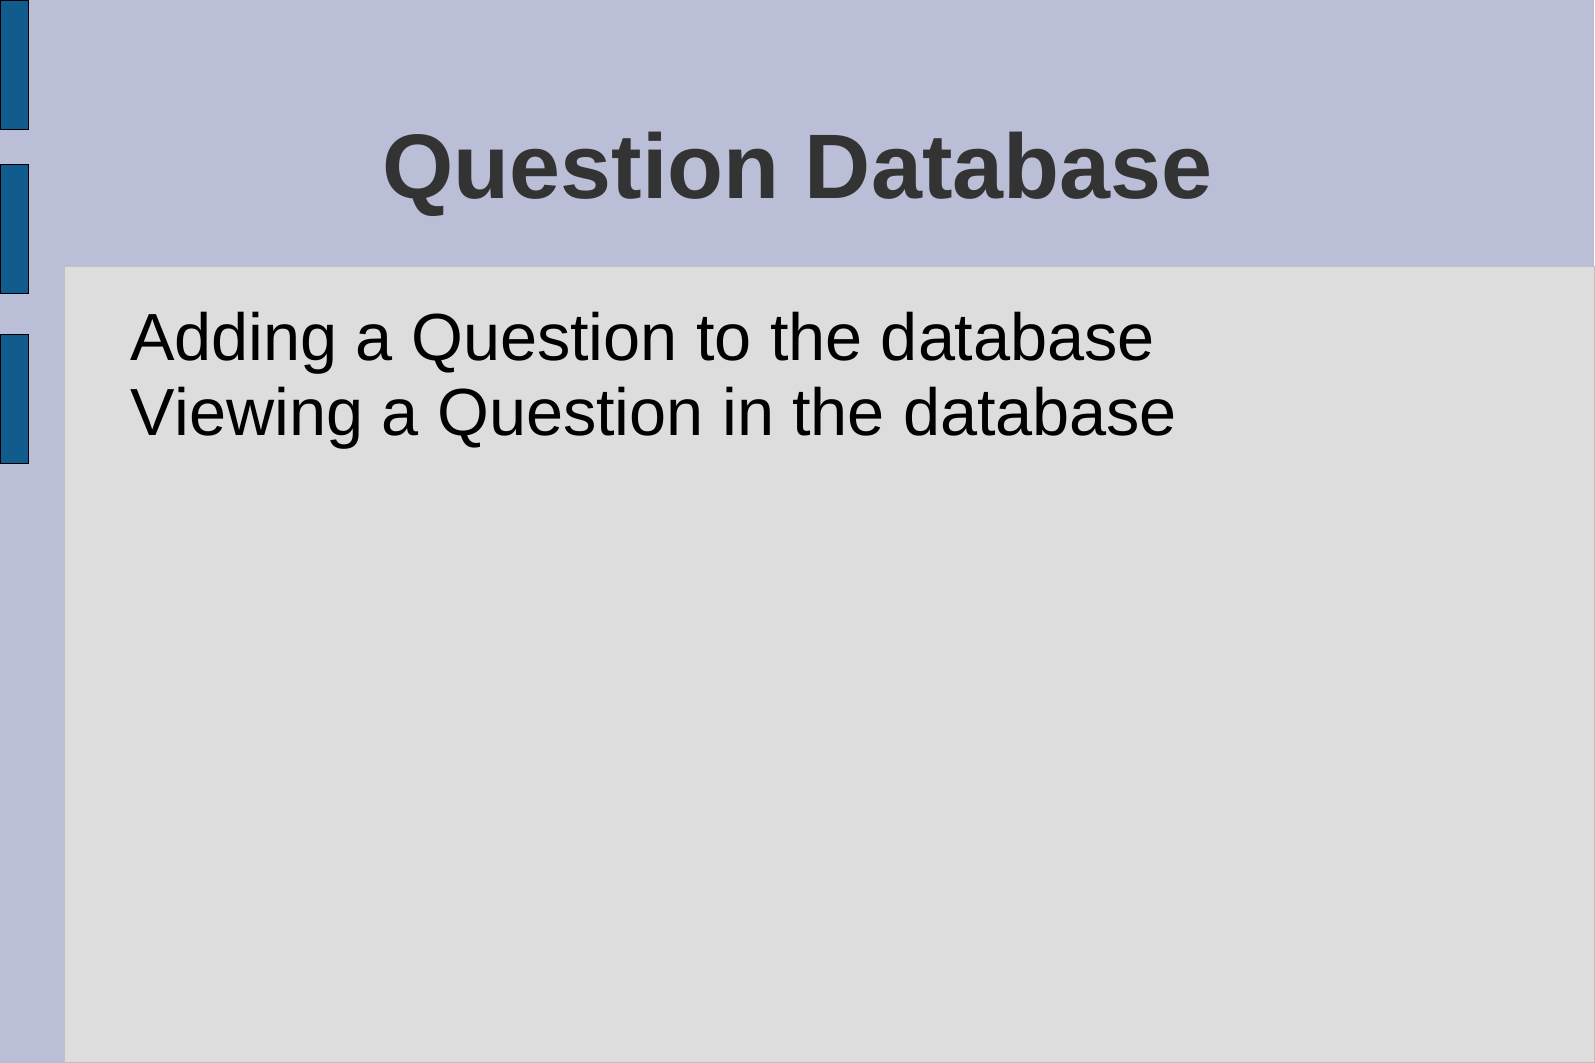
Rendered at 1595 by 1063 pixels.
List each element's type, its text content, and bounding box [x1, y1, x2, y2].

list Adding a Question to the database Viewing a Question in the database [112, 300, 1475, 970]
title Question Database [117, 78, 1479, 256]
